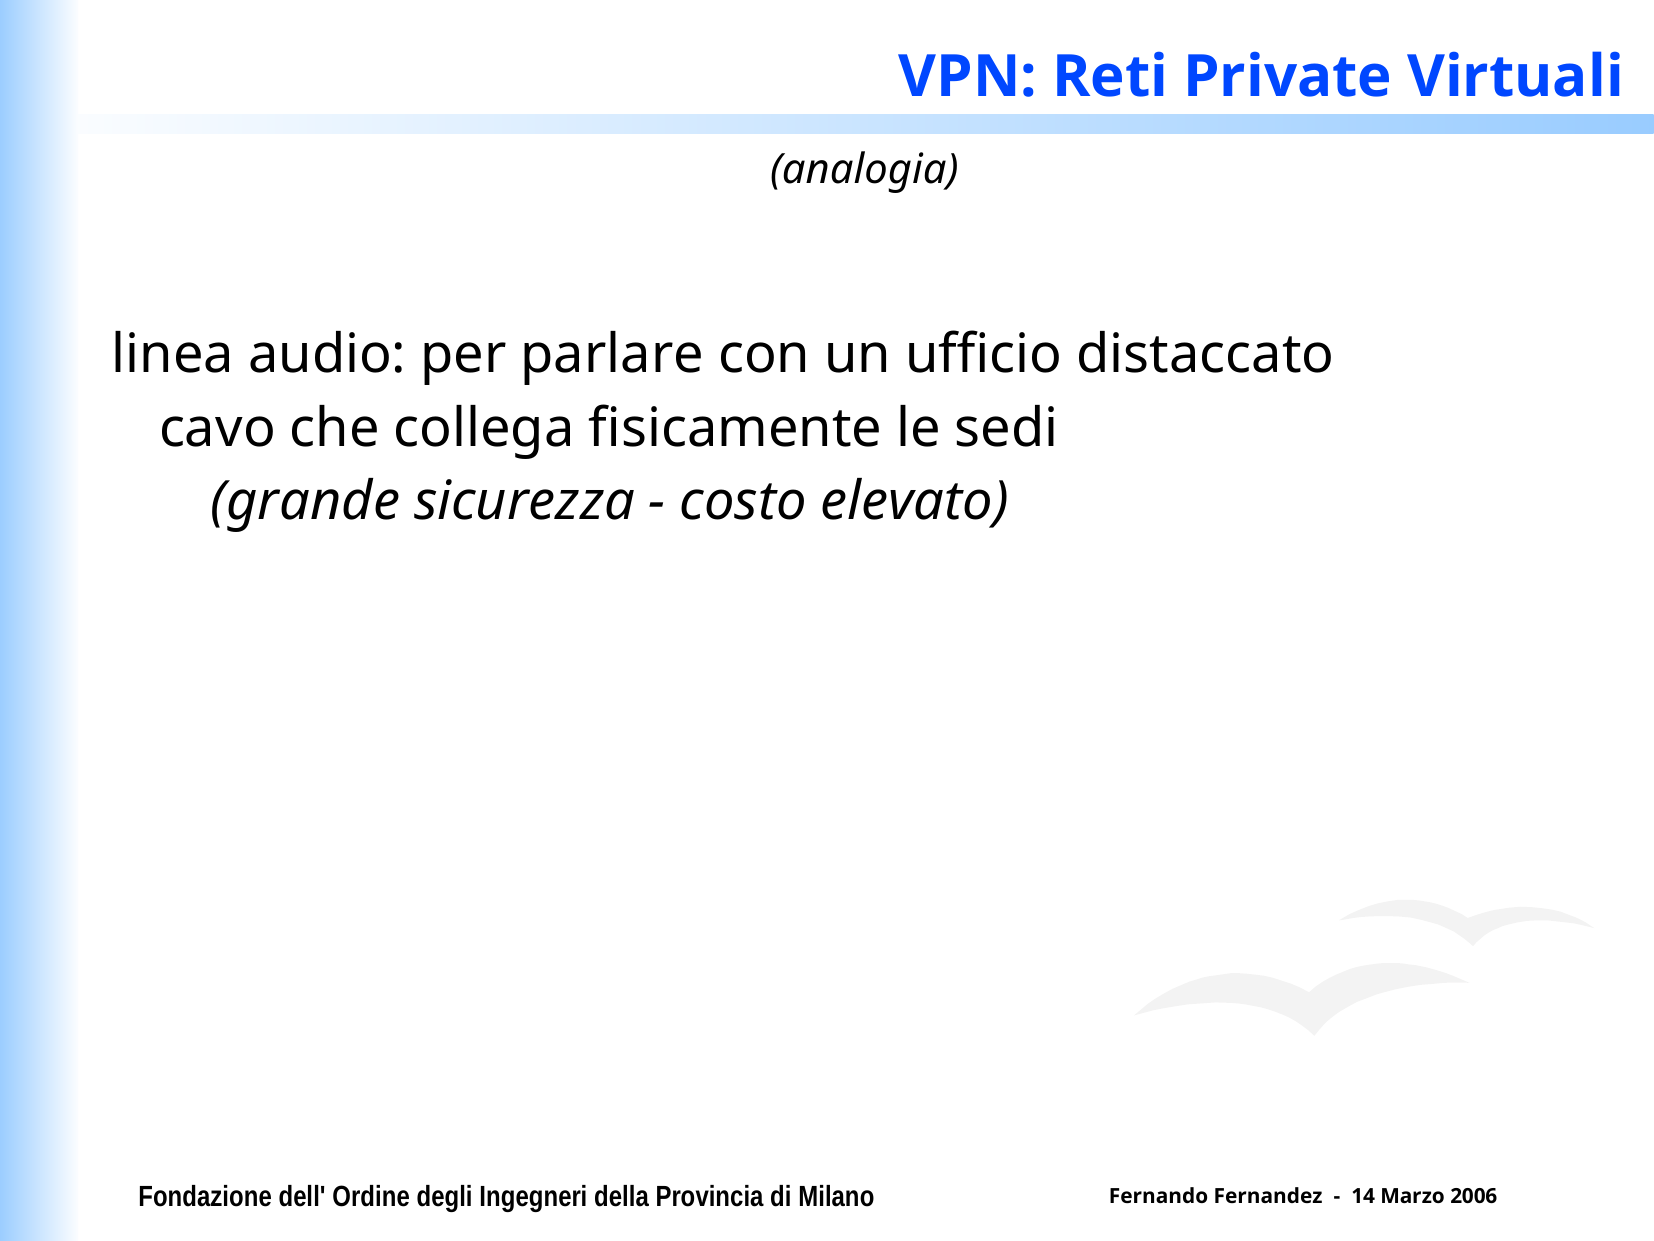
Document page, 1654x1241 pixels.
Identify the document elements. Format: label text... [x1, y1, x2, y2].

list (analogia) linea audio: per parlare con un ufficio distaccato cavo che collega fisicamente le sedi (grande sicurezza - costo elevato) [111, 138, 1617, 1021]
title VPN: Reti Private Virtuali [85, 0, 1654, 148]
